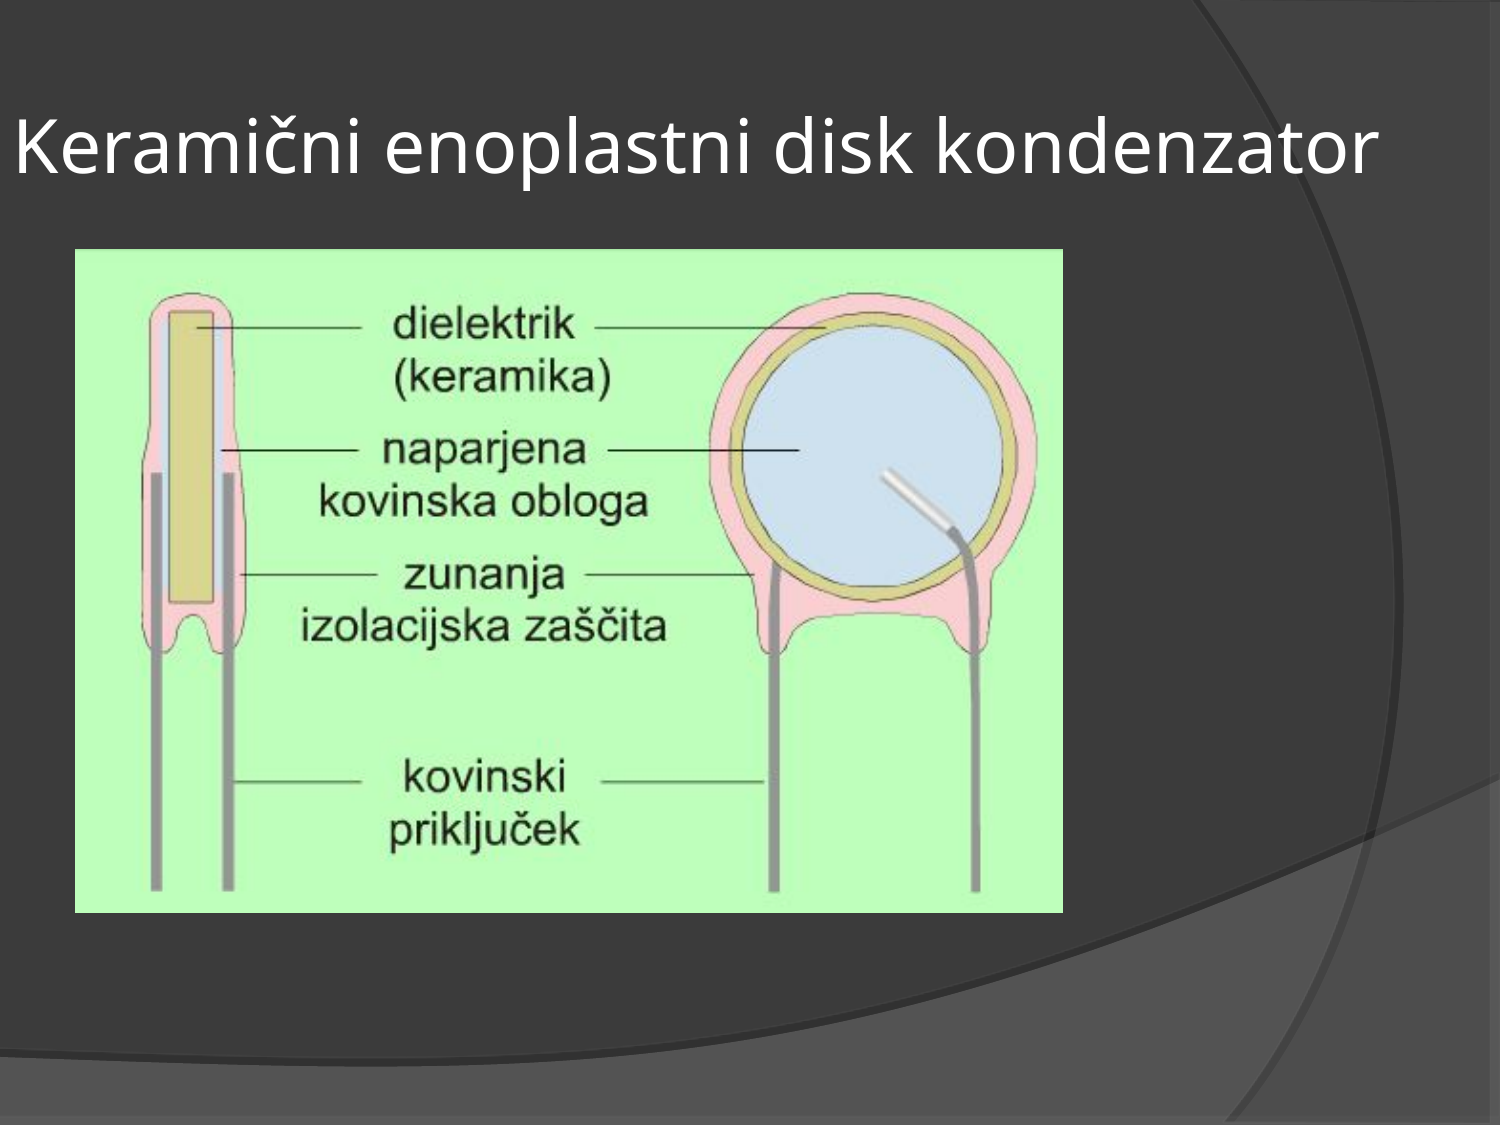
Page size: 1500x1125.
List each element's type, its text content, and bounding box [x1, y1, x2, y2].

picture [75, 249, 1063, 913]
title Keramični enoplastni disk kondenzator [5, 50, 1431, 238]
